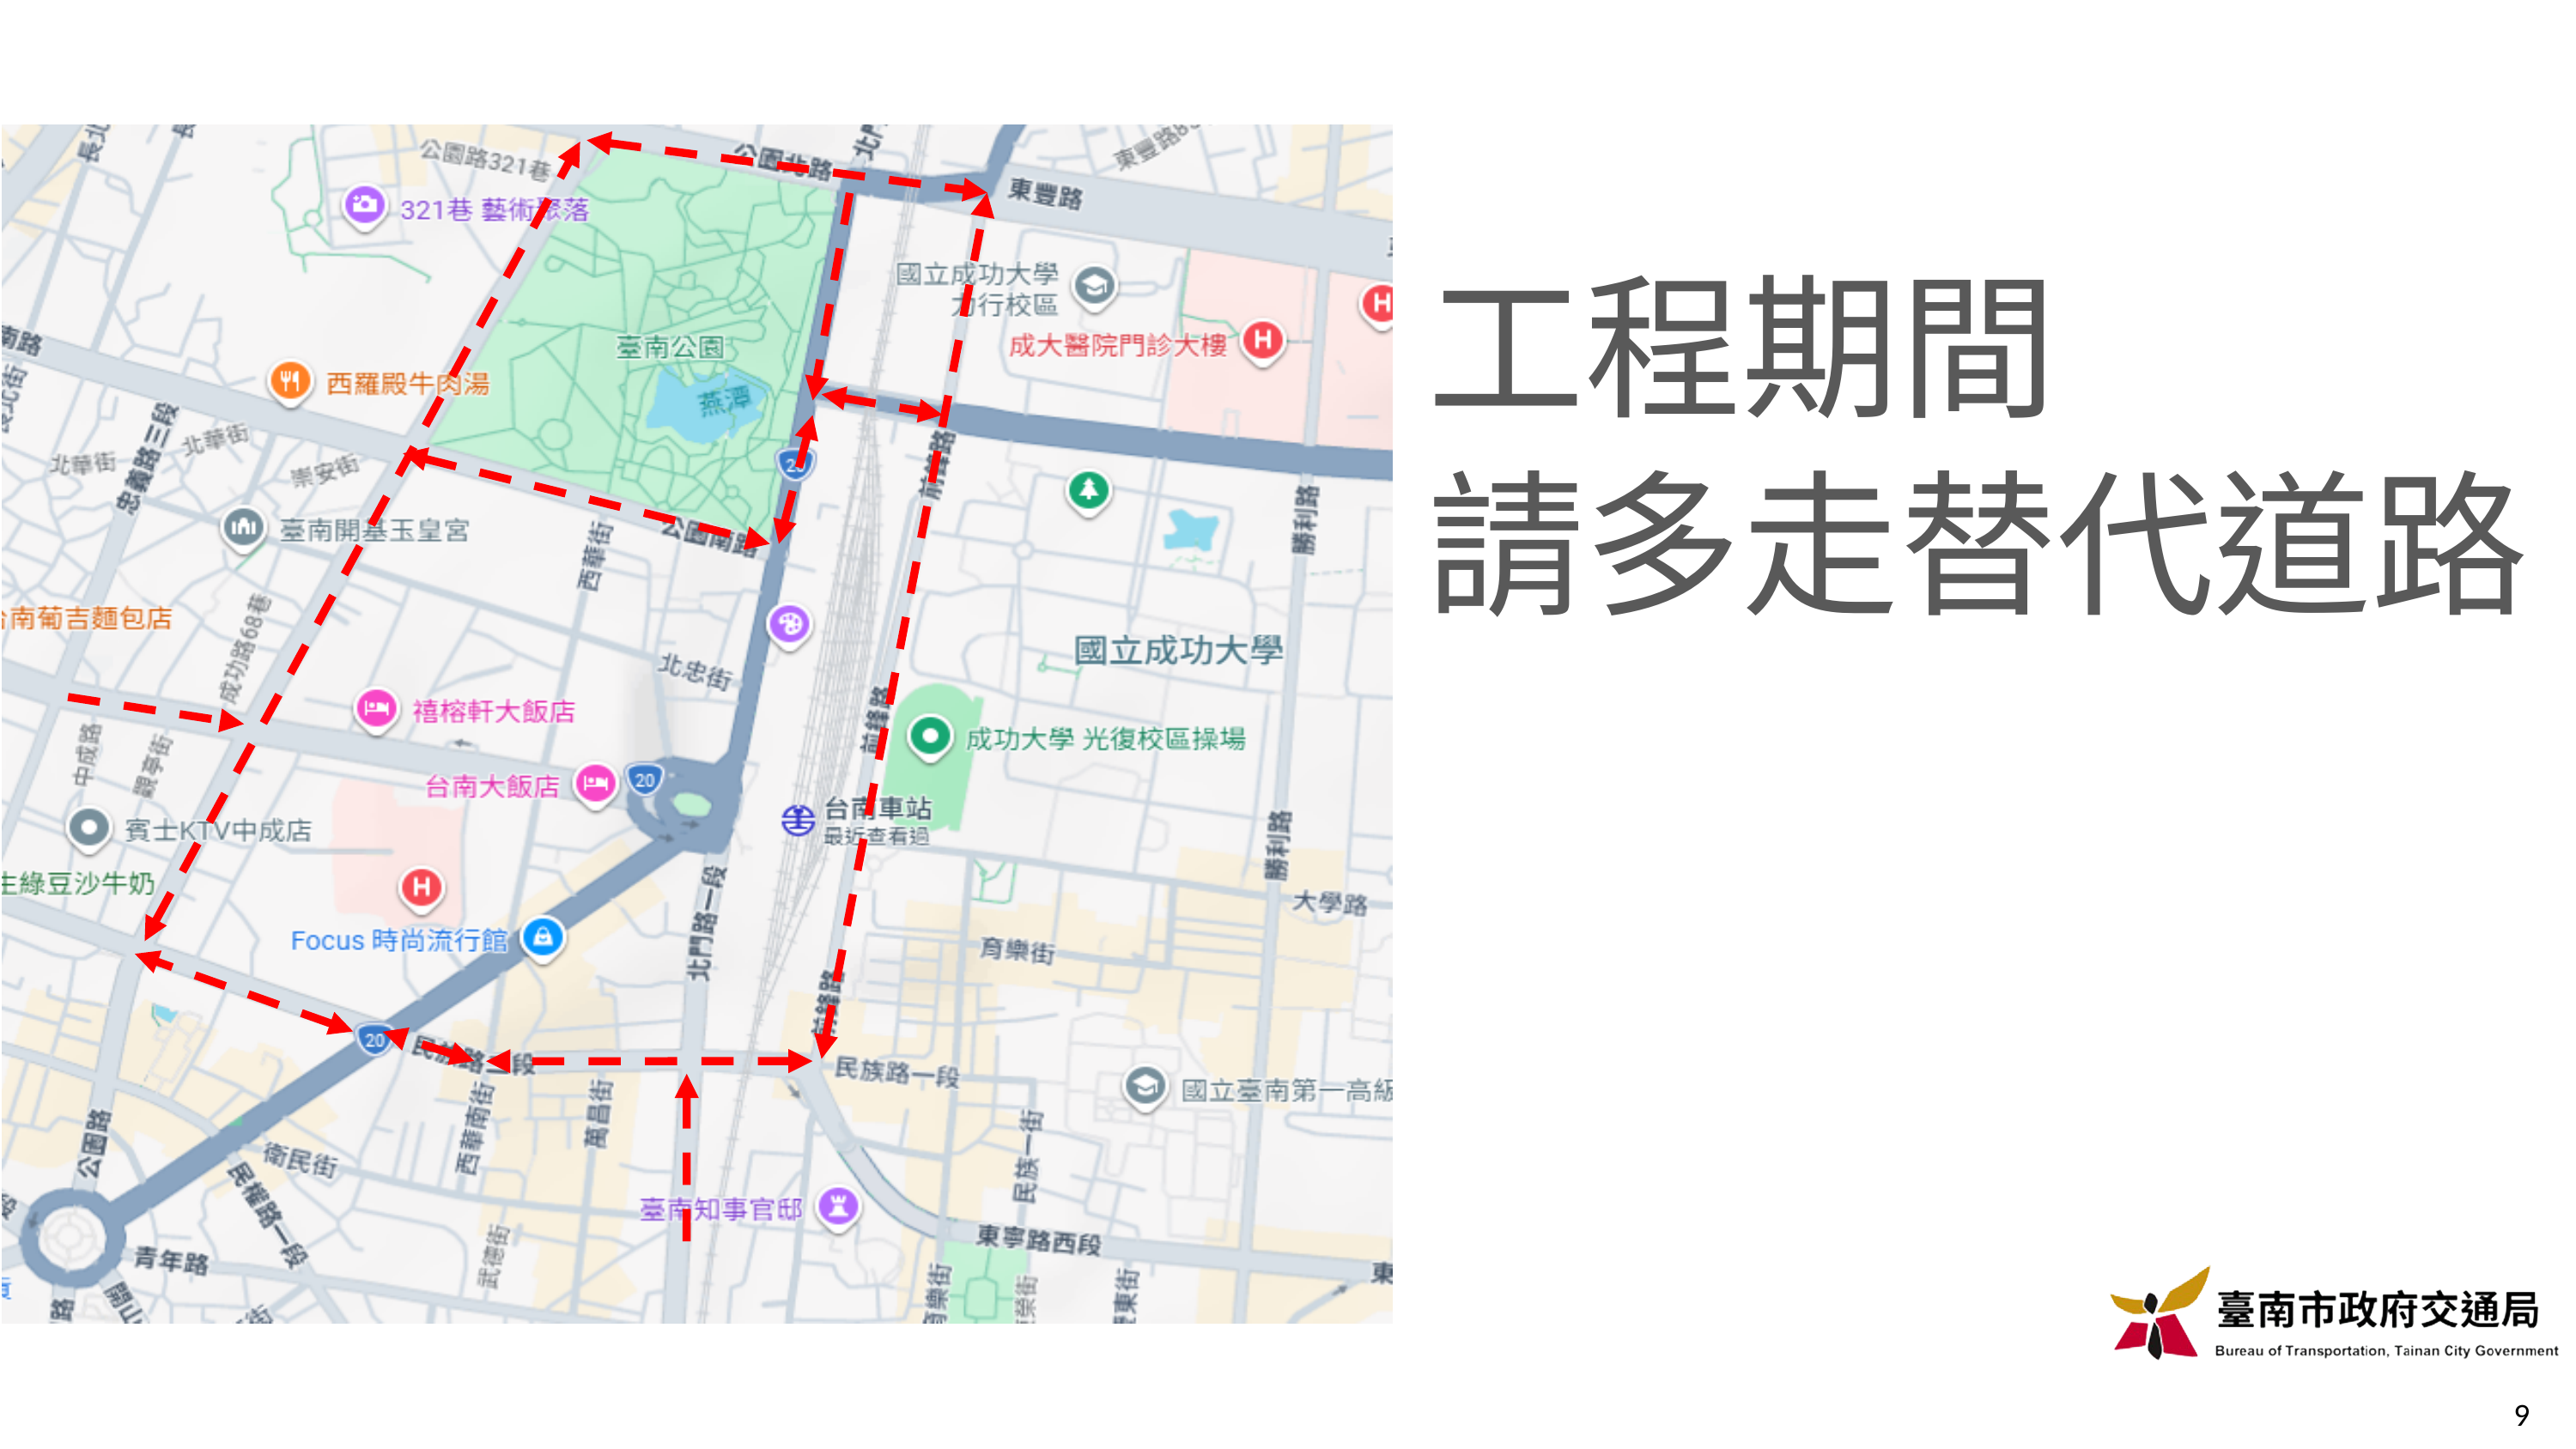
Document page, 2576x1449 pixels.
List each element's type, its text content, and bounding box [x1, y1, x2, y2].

picture [2071, 1253, 2576, 1362]
text_box 工程期間 請多走替代道路 [1427, 240, 2533, 993]
picture [2, 124, 1393, 1324]
text_box 9 [2500, 1387, 2576, 1440]
